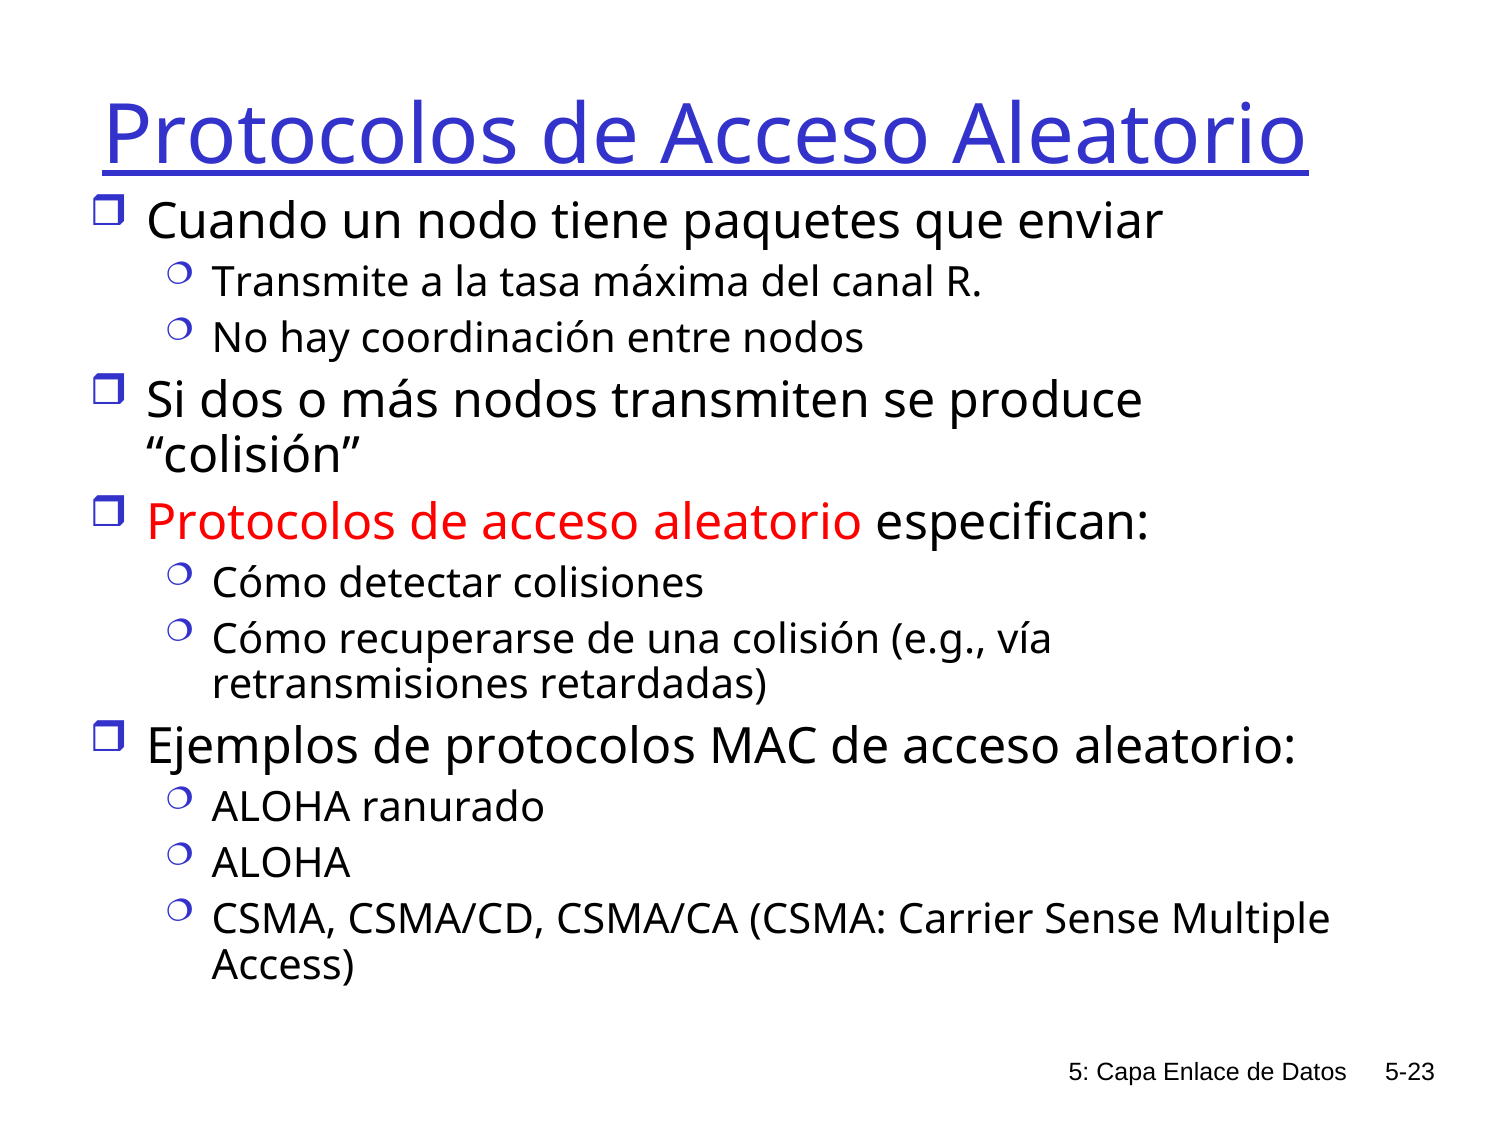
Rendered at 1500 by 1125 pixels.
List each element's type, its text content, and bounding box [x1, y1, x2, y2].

list Cuando un nodo tiene paquetes que enviar Transmite a la tasa máxima del canal R. No hay coordinación entre nodos Si dos o más nodos transmiten se produce “colisión” Protocolos de acceso aleatorio especifican: Cómo detectar colisiones Cómo recuperarse de una colisión (e.g., vía retransmisiones retardadas) Ejemplos de protocolos MAC de acceso aleatorio: ALOHA ranurado ALOHA CSMA, CSMA/CD, CSMA/CA (CSMA: Carrier Sense Multiple Access) [75, 187, 1351, 951]
title Protocolos de Acceso Aleatorio [87, 37, 1363, 225]
